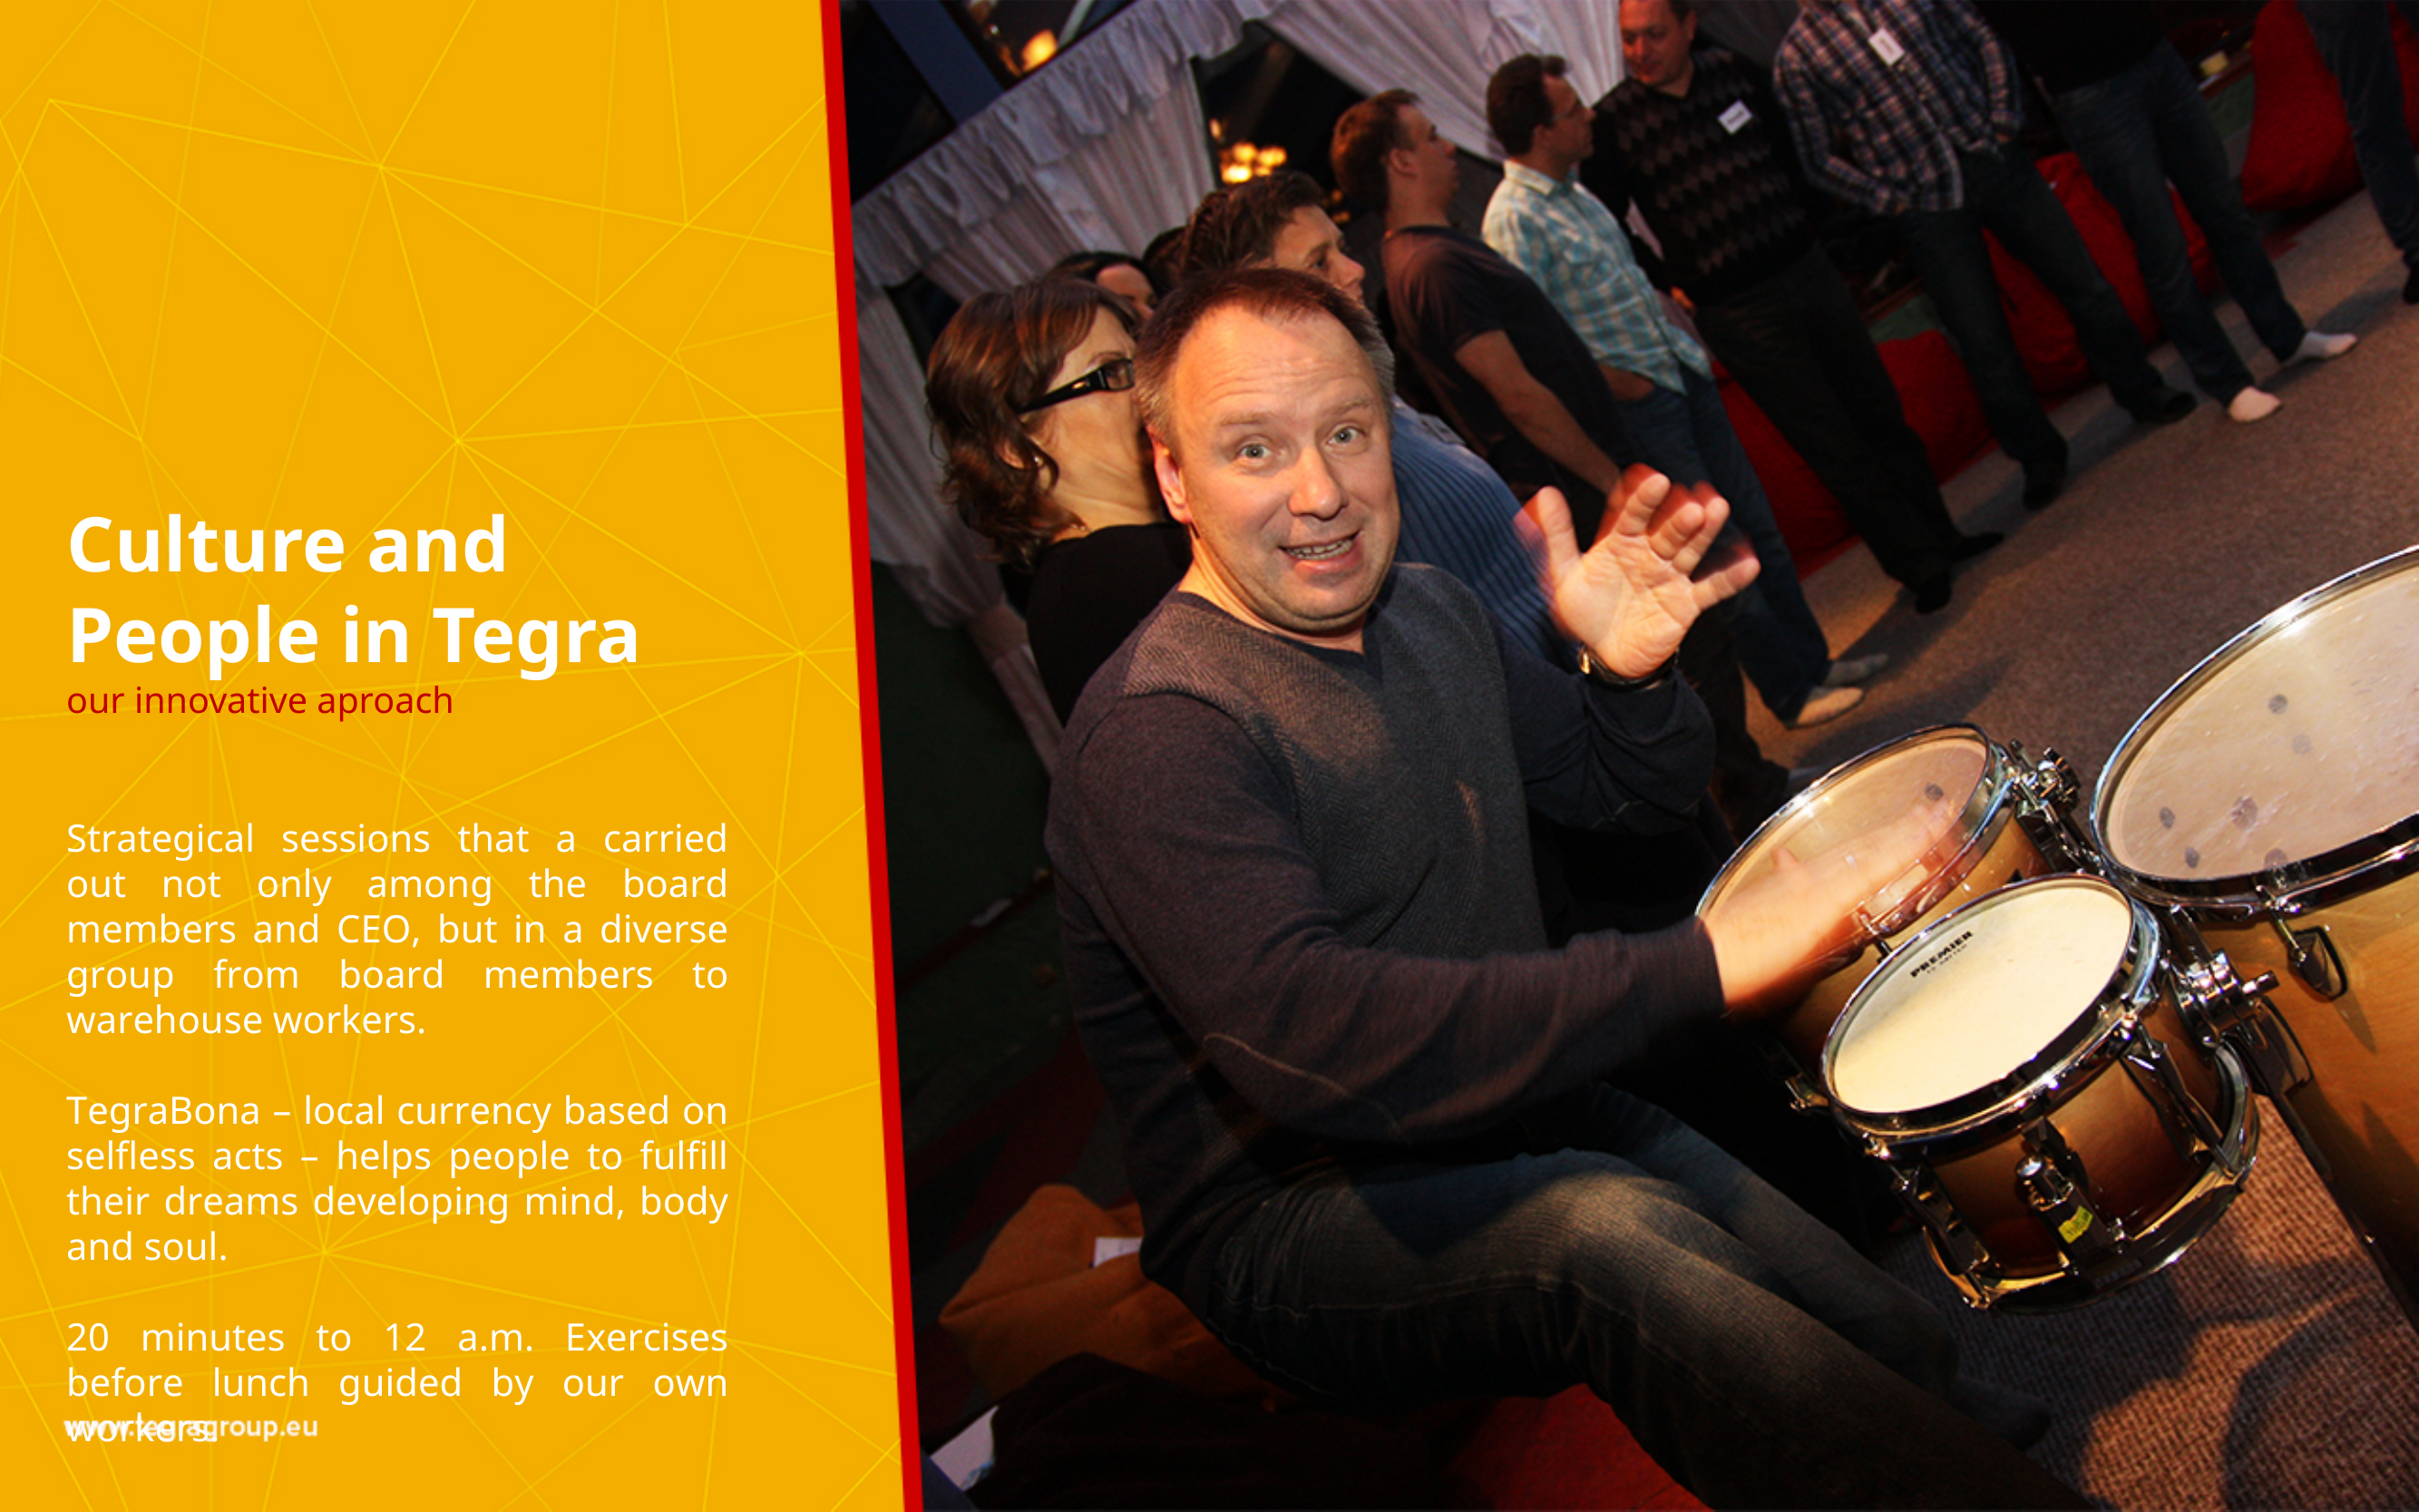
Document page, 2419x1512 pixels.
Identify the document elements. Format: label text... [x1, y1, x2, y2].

text_box Strategical sessions that a carried out not only among the board members and CEO, but in a diverse group from board members to warehouse workers. TegraBona – local currency based on selfless acts – helps people to fulfill their dreams developing mind, body and soul. 20 minutes to 12 a.m. Exercises before lunch guided by our own workers. [53, 807, 743, 1371]
text_box our innovative aproach [53, 669, 743, 728]
picture [0, 0, 2419, 1512]
text_box Culture and People in Tegra [53, 489, 743, 669]
